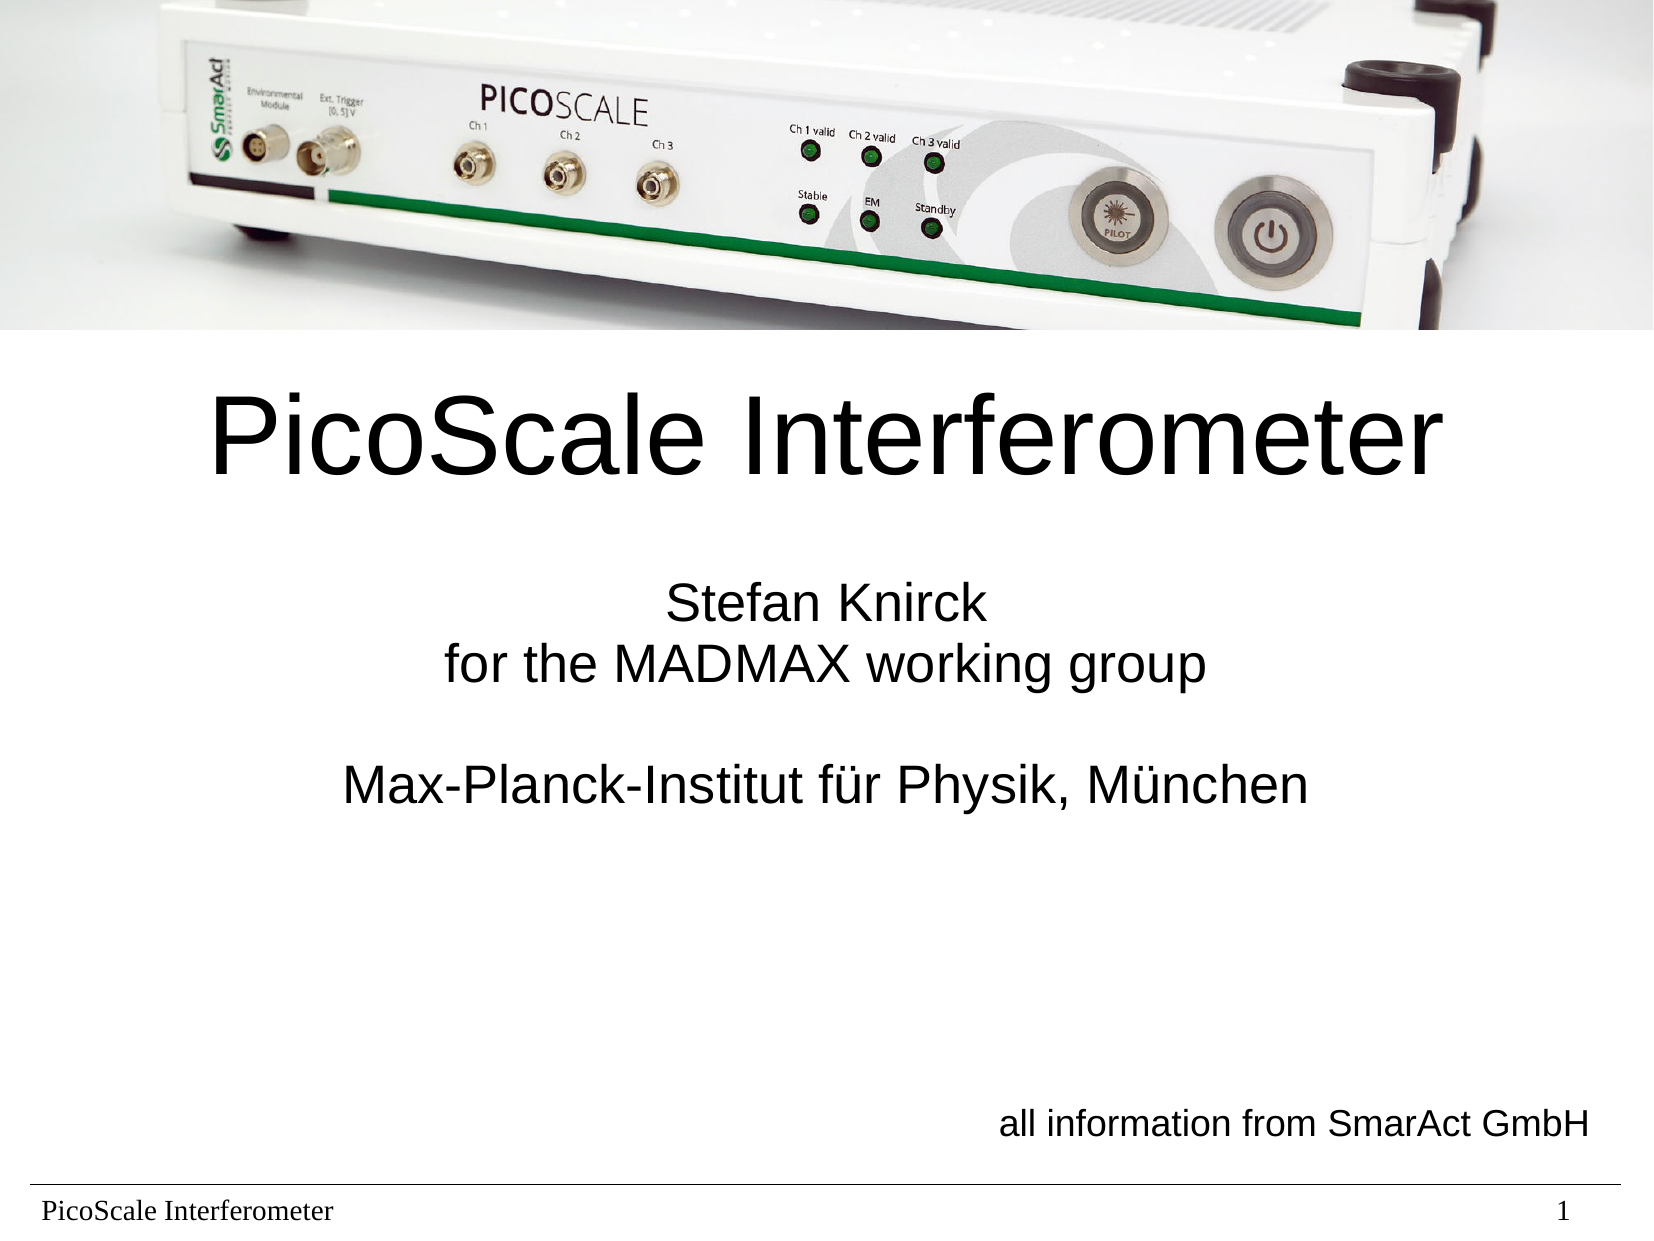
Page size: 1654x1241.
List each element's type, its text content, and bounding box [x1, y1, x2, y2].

text_box all information from SmarAct GmbH [165, 1095, 1606, 1152]
subtitle PicoScale Interferometer Stefan Knirck for the MADMAX working group Max-Planck-Institut für Physik, München [82, 330, 1571, 967]
picture [0, 0, 1654, 330]
